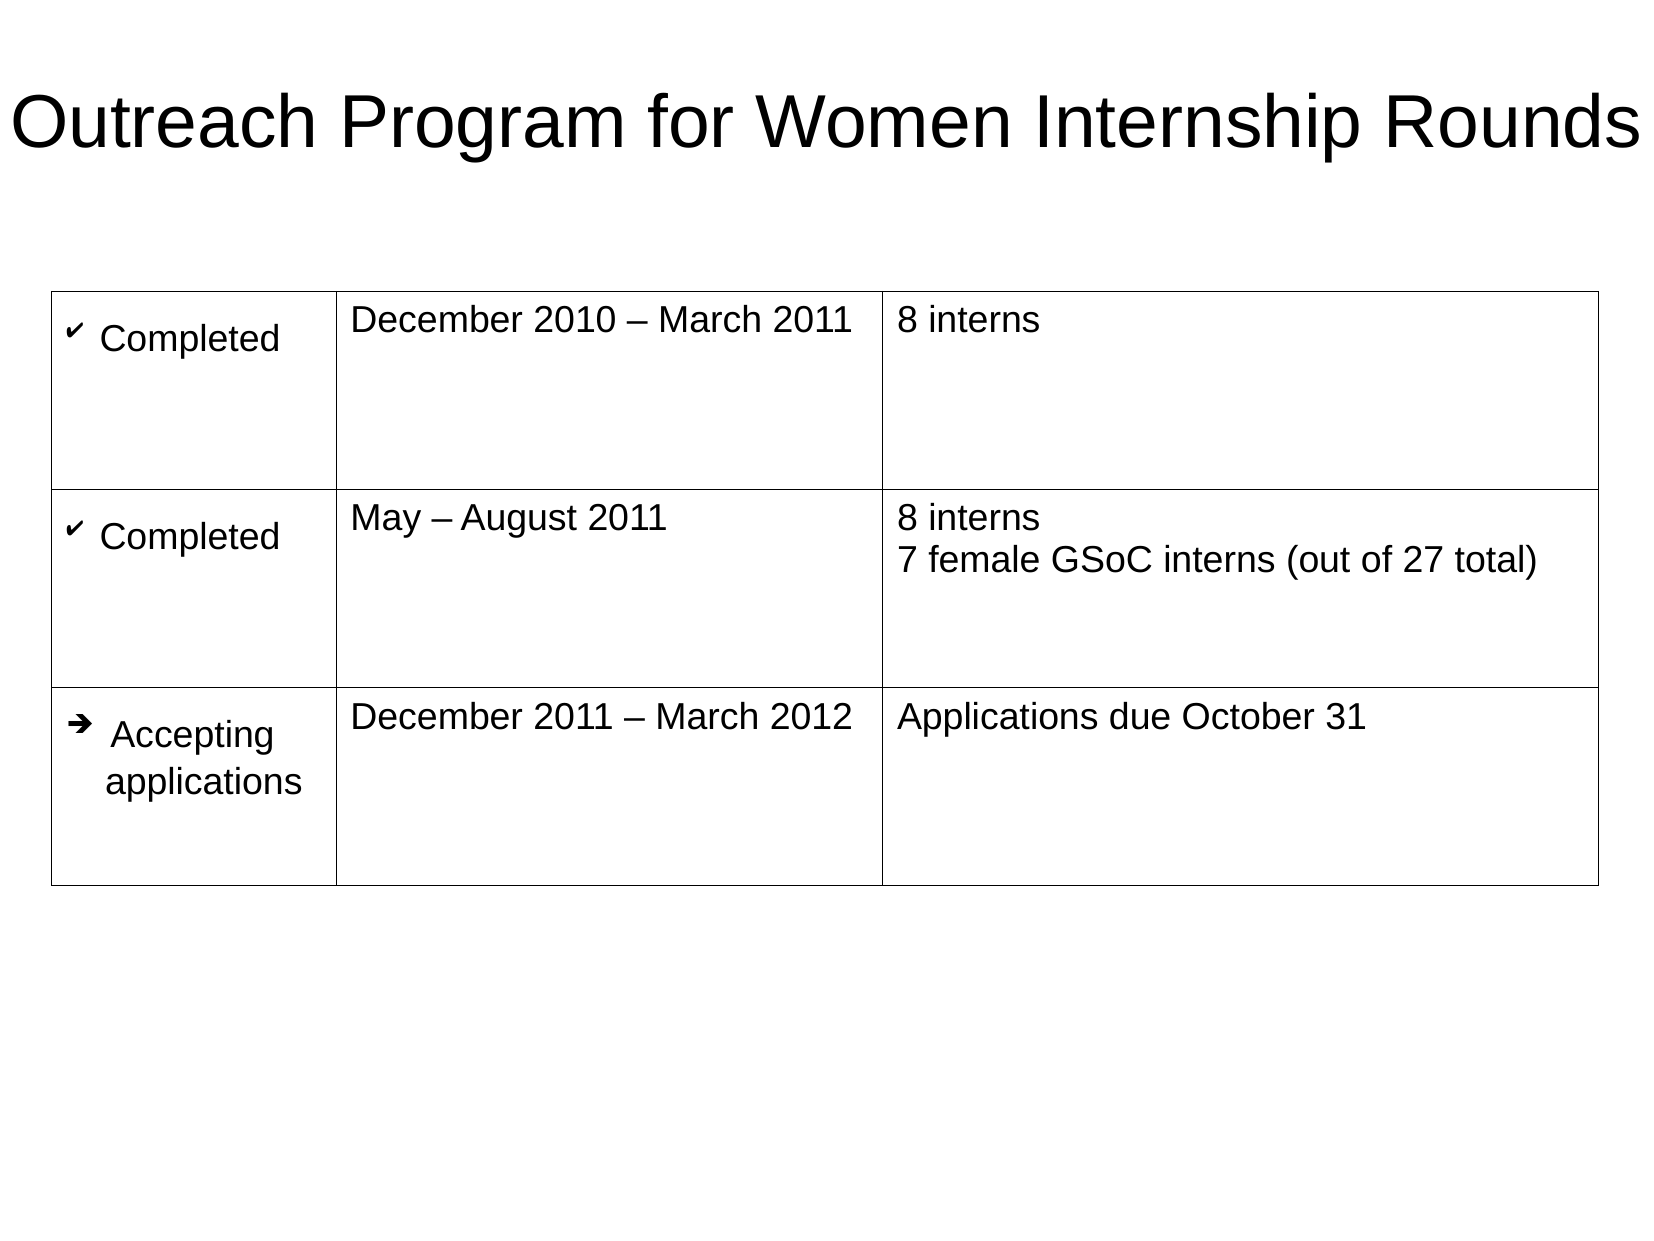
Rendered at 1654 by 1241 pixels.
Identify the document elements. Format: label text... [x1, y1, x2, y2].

table_cell Completed [52, 490, 336, 687]
table_header Completed [52, 292, 336, 489]
table_cell May – August 2011 [337, 490, 882, 687]
table_header 8 interns [883, 292, 1598, 489]
table_header December 2010 – March 2011 [337, 292, 882, 489]
table_cell Accepting applications [52, 688, 336, 885]
title Outreach Program for Women Internship Rounds [0, 18, 1654, 226]
table_cell December 2011 – March 2012 [337, 688, 882, 885]
table_cell 8 interns 7 female GSoC interns (out of 27 total) [883, 490, 1598, 687]
table_cell Applications due October 31 [883, 688, 1598, 885]
